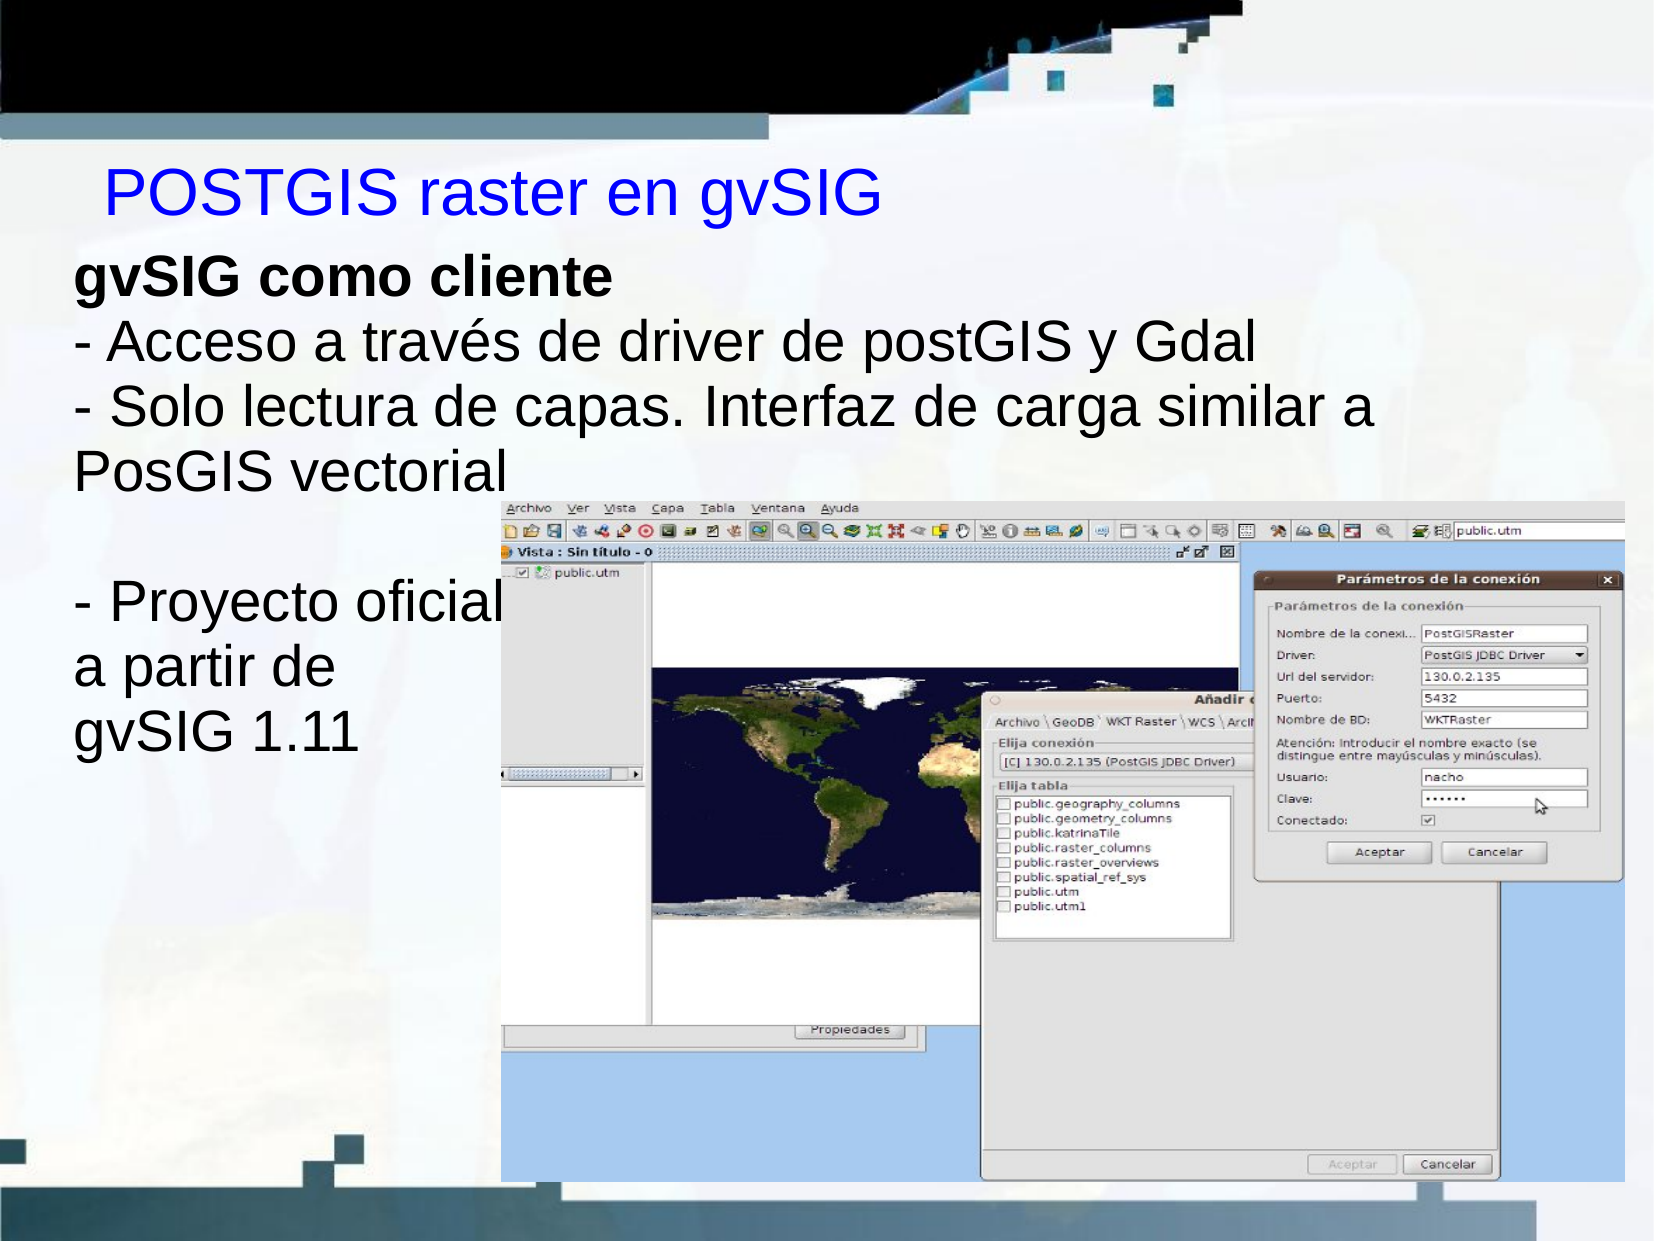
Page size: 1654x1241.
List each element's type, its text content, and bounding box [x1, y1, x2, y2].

text_box gvSIG como cliente - Acceso a través de driver de postGIS y Gdal - Solo lectura de capas. Interfaz de carga similar a PosGIS vectorial - Proyecto oficial a partir de gvSIG 1.11 [59, 236, 1565, 1241]
picture [0, 0, 1654, 1241]
text_box POSTGIS raster en gvSIG [88, 147, 916, 238]
